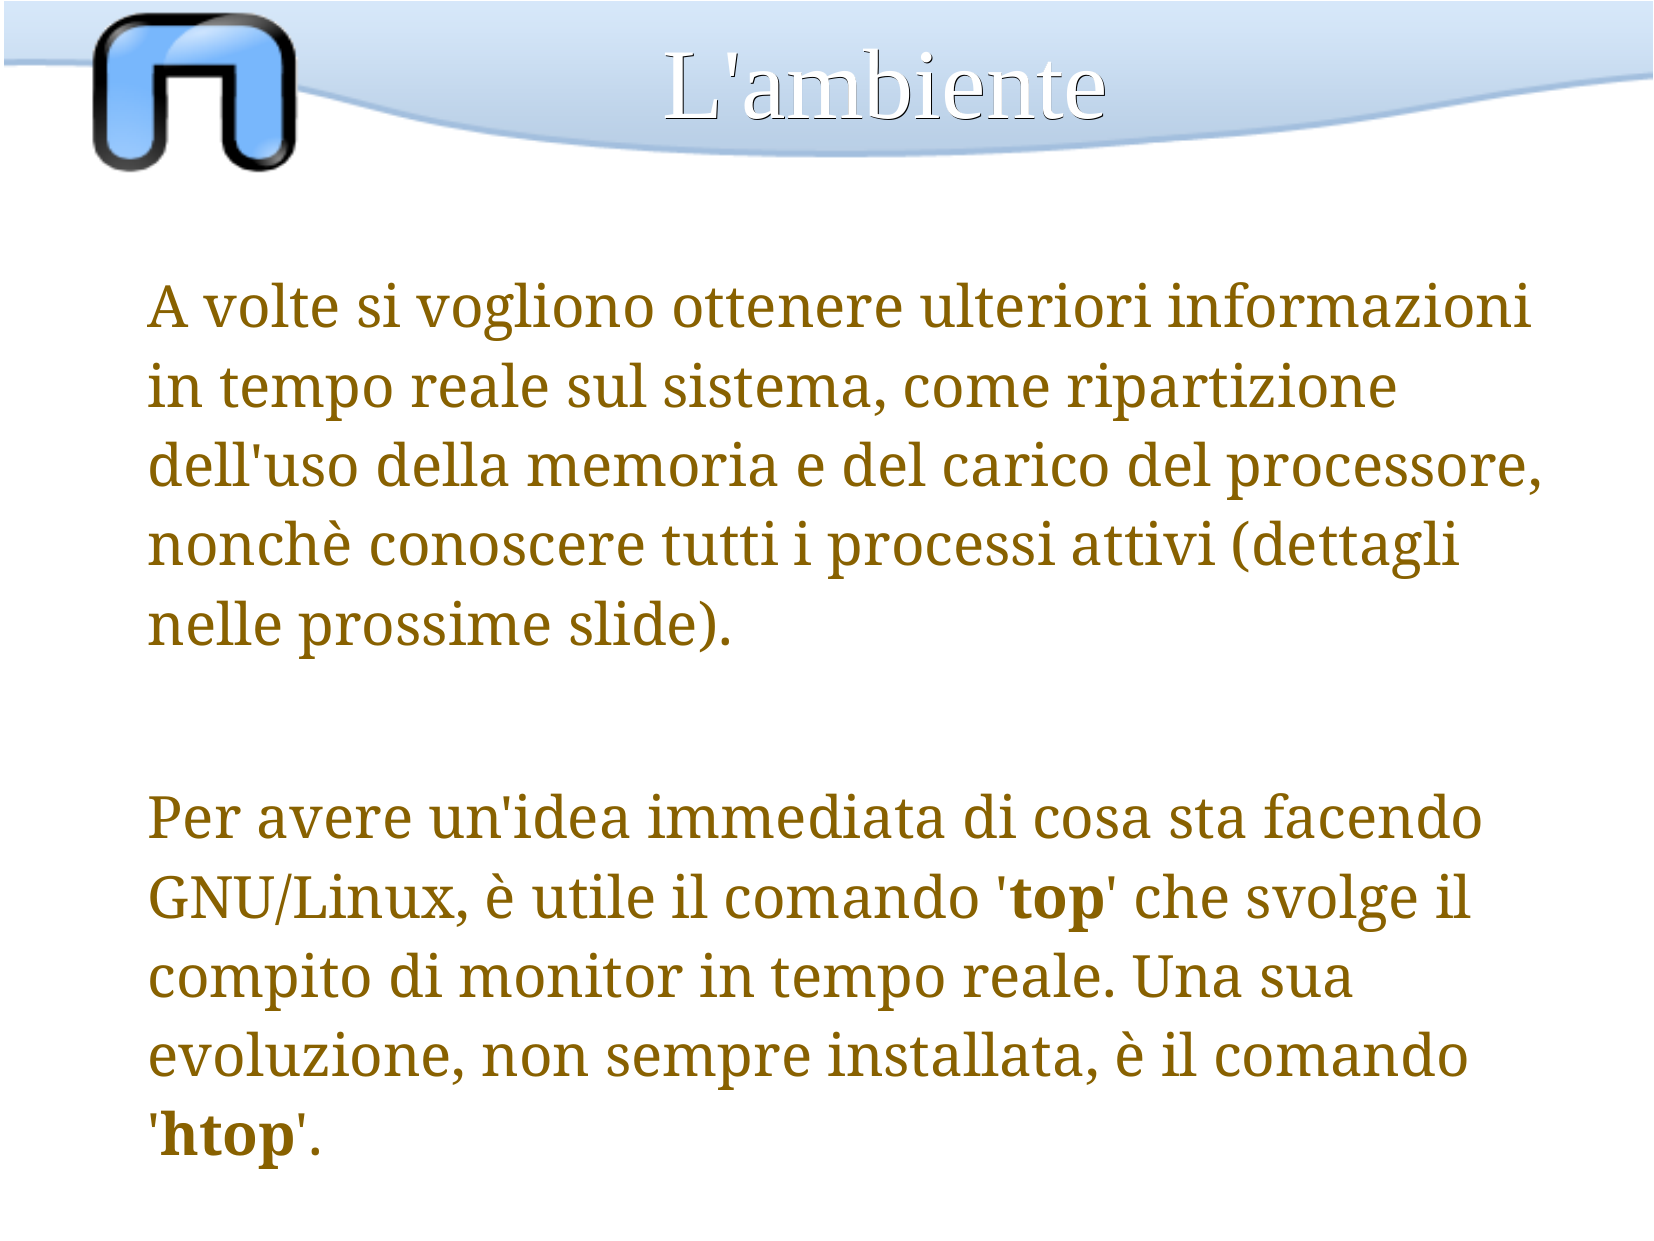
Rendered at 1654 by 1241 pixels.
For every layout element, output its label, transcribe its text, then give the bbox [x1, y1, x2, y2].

text_box L'ambiente [531, 29, 1241, 266]
list A volte si vogliono ottenere ulteriori informazioni in tempo reale sul sistema, come ripartizione dell'uso della memoria e del carico del processore, nonchè conoscere tutti i processi attivi (dettagli nelle prossime slide). Per avere un'idea immediata di cosa sta facendo GNU/Linux, è utile il comando 'top' che svolge il compito di monitor in tempo reale. Una sua evoluzione, non sempre installata, è il comando 'htop'. [147, 265, 1565, 1152]
picture [0, 0, 1654, 1241]
